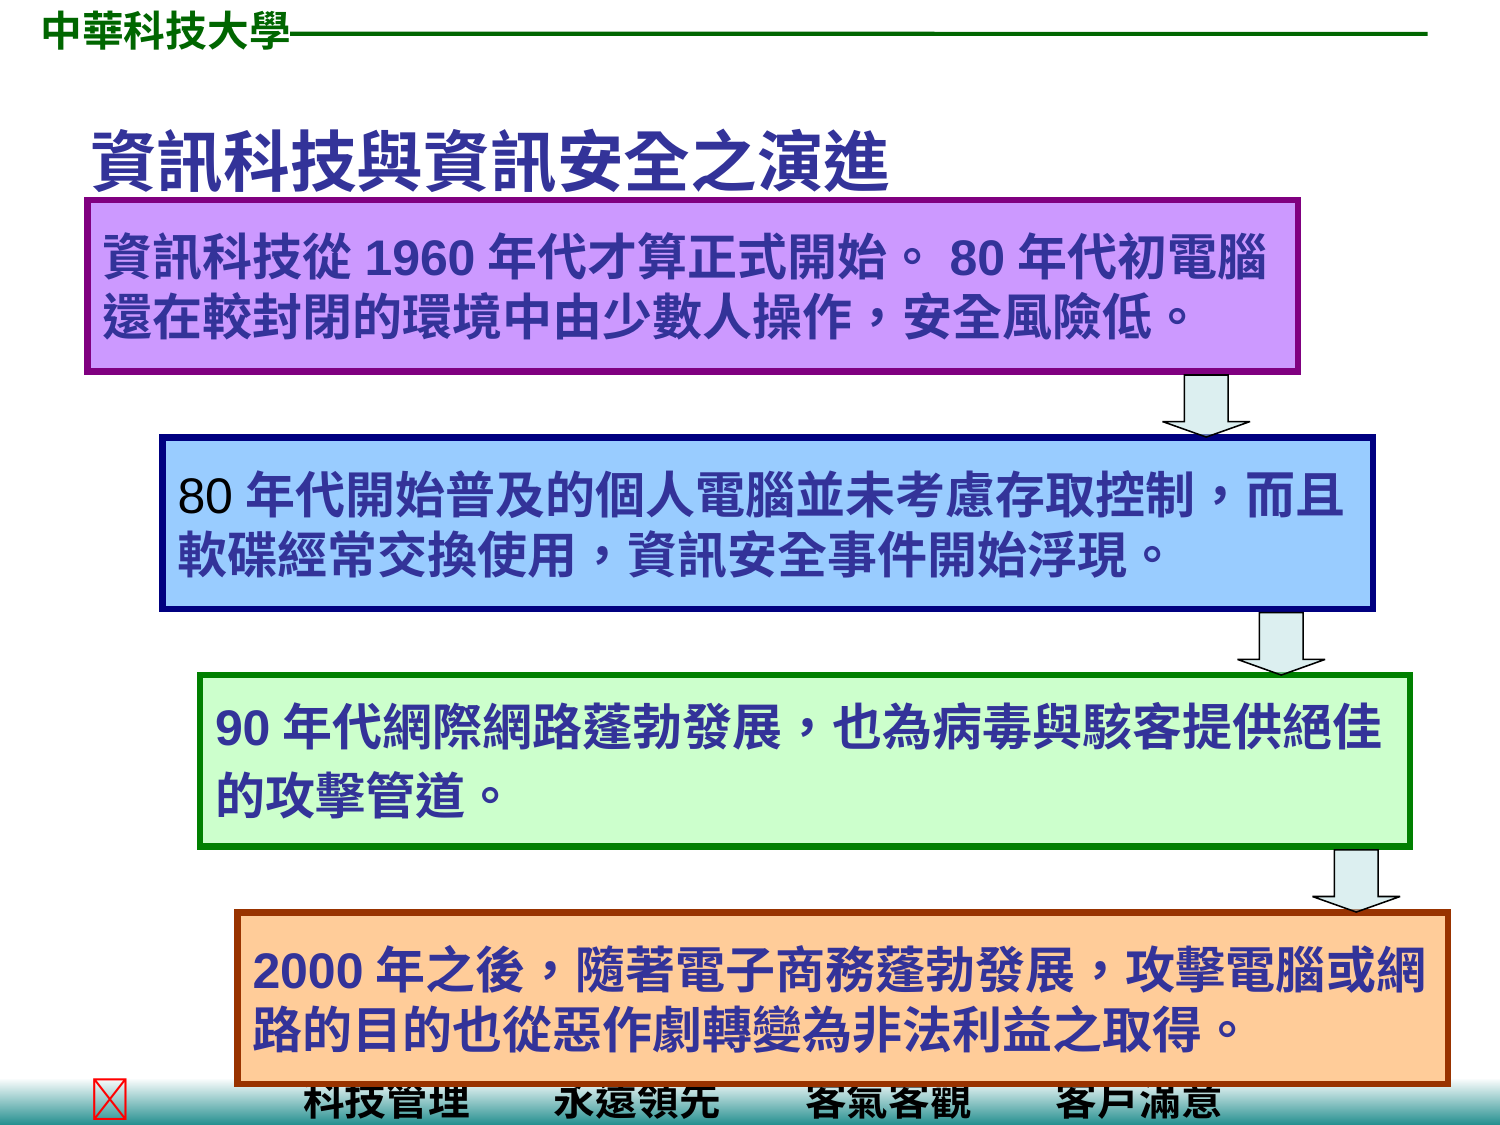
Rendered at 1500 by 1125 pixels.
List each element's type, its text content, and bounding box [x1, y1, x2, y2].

text_box 90年代網際網路蓬勃發展，也為病毒與駭客提供絕佳的攻擊管道。 [200, 675, 1411, 847]
text_box [1312, 849, 1401, 913]
text_box [1237, 612, 1326, 676]
title 資訊科技與資訊安全之演進 [75, 112, 1426, 180]
text_box 2000年之後，隨著電子商務蓬勃發展，攻擊電腦或網路的目的也從惡作劇轉變為非法利益之取得。 [237, 912, 1448, 1084]
text_box 資訊科技從1960年代才算正式開始。80年代初電腦還在較封閉的環境中由少數人操作，安全風險低。 [87, 200, 1298, 372]
text_box 80年代開始普及的個人電腦並未考慮存取控制，而且軟碟經常交換使用，資訊安全事件開始浮現。 [162, 437, 1373, 609]
text_box [1162, 375, 1251, 438]
